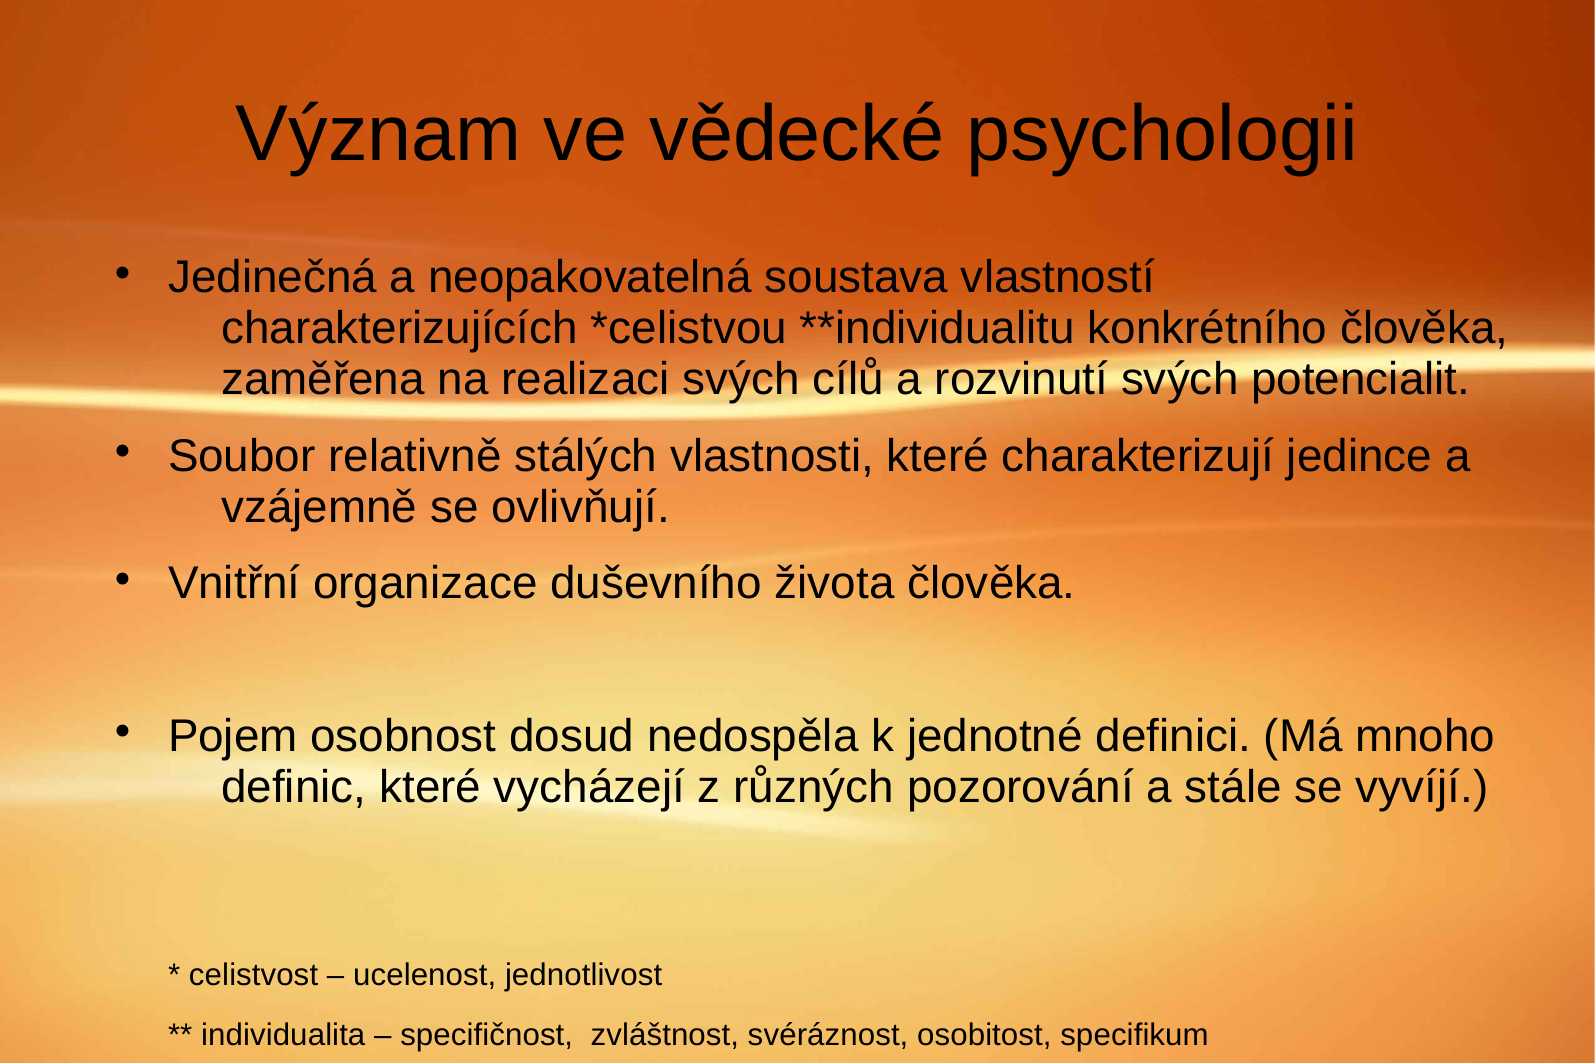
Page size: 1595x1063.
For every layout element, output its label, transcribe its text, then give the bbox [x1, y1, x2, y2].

list Jedinečná a neopakovatelná soustava vlastností charakterizujících *celistvou **individualitu konkrétního člověka, zaměřena na realizaci svých cílů a rozvinutí svých potencialit. Soubor relativně stálých vlastnosti, které charakterizují jedince a vzájemně se ovlivňují. Vnitřní organizace duševního života člověka. Pojem osobnost dosud nedospěla k jednotné definici. (Má mnoho definic, které vycházejí z různých pozorování a stále se vyvíjí.) * celistvost – ucelenost, jednotlivost ** individualita – specifičnost, zvláštnost, svéráznost, osobitost, specifikum [79, 248, 1515, 1063]
title Význam ve vědecké psychologii [79, 42, 1515, 220]
